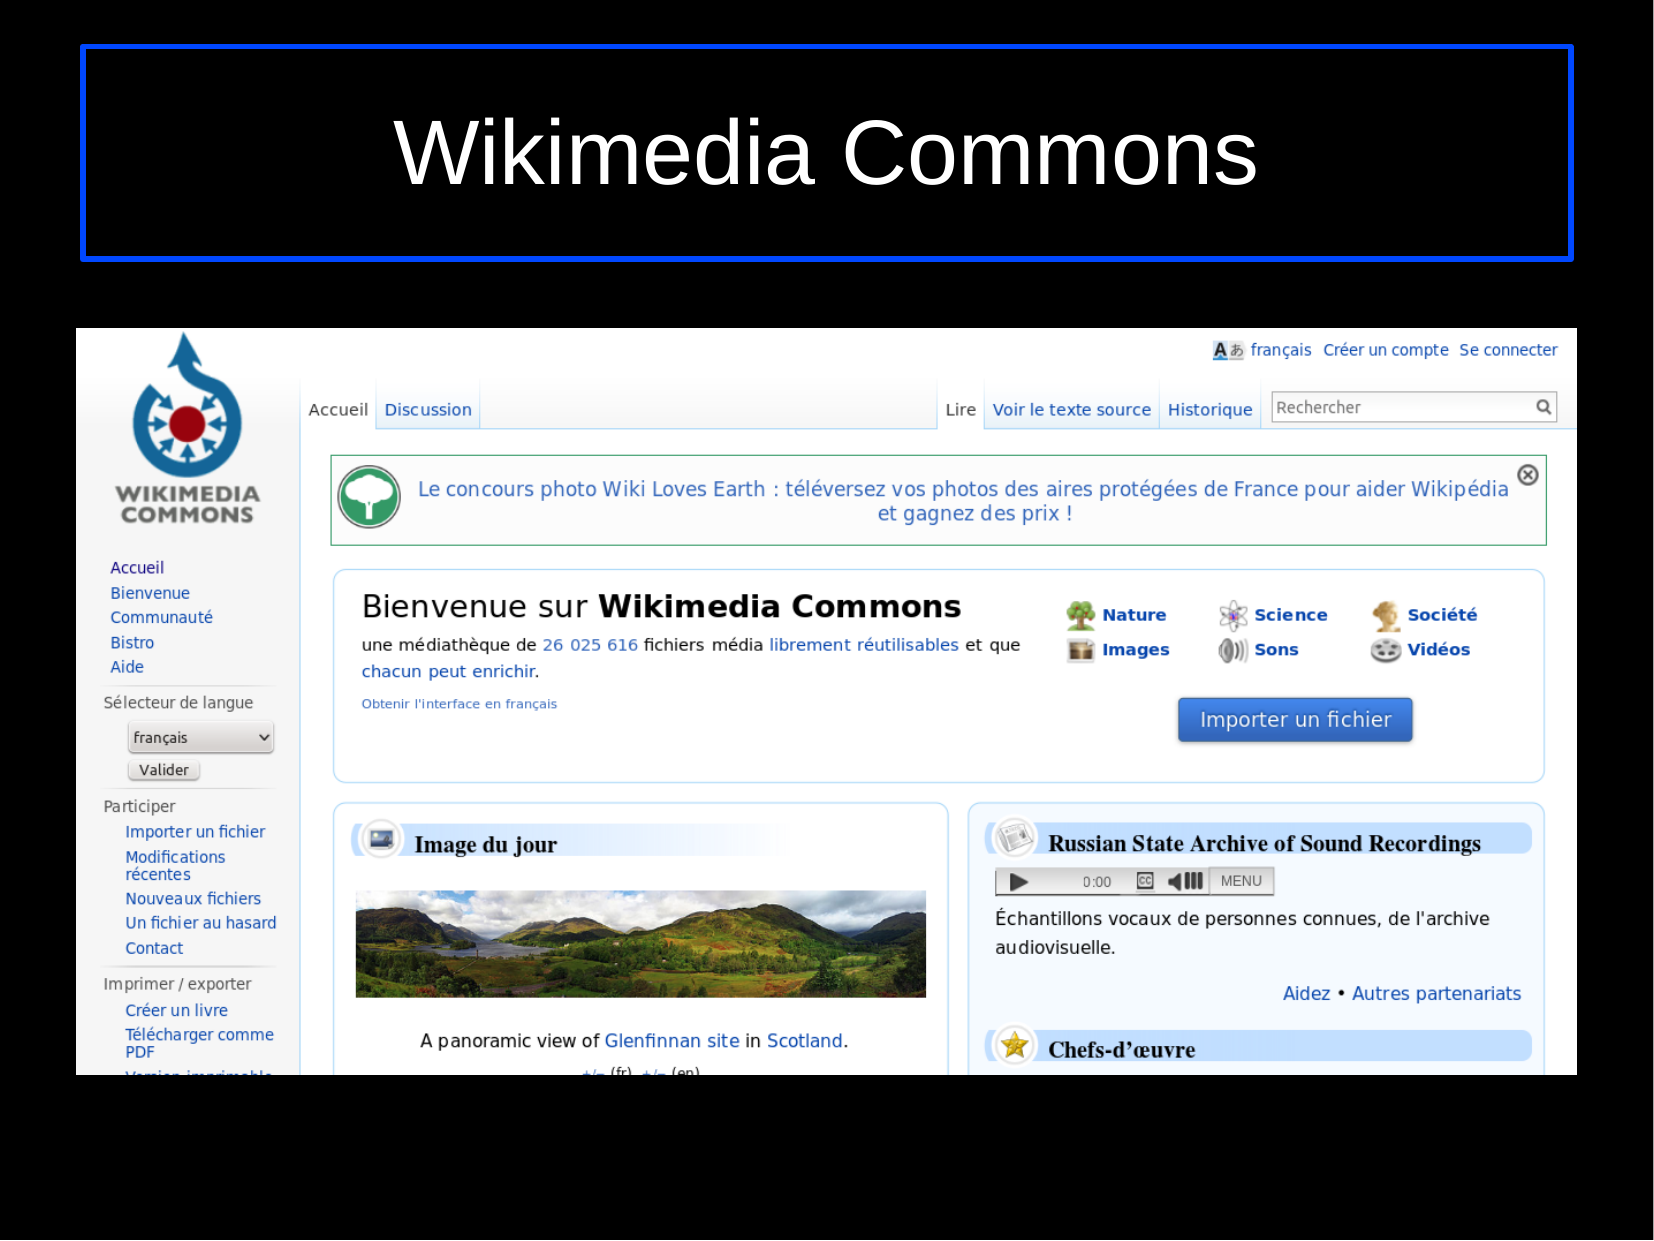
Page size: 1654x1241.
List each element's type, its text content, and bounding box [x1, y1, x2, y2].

picture [76, 328, 1577, 1075]
title Wikimedia Commons [82, 46, 1571, 260]
